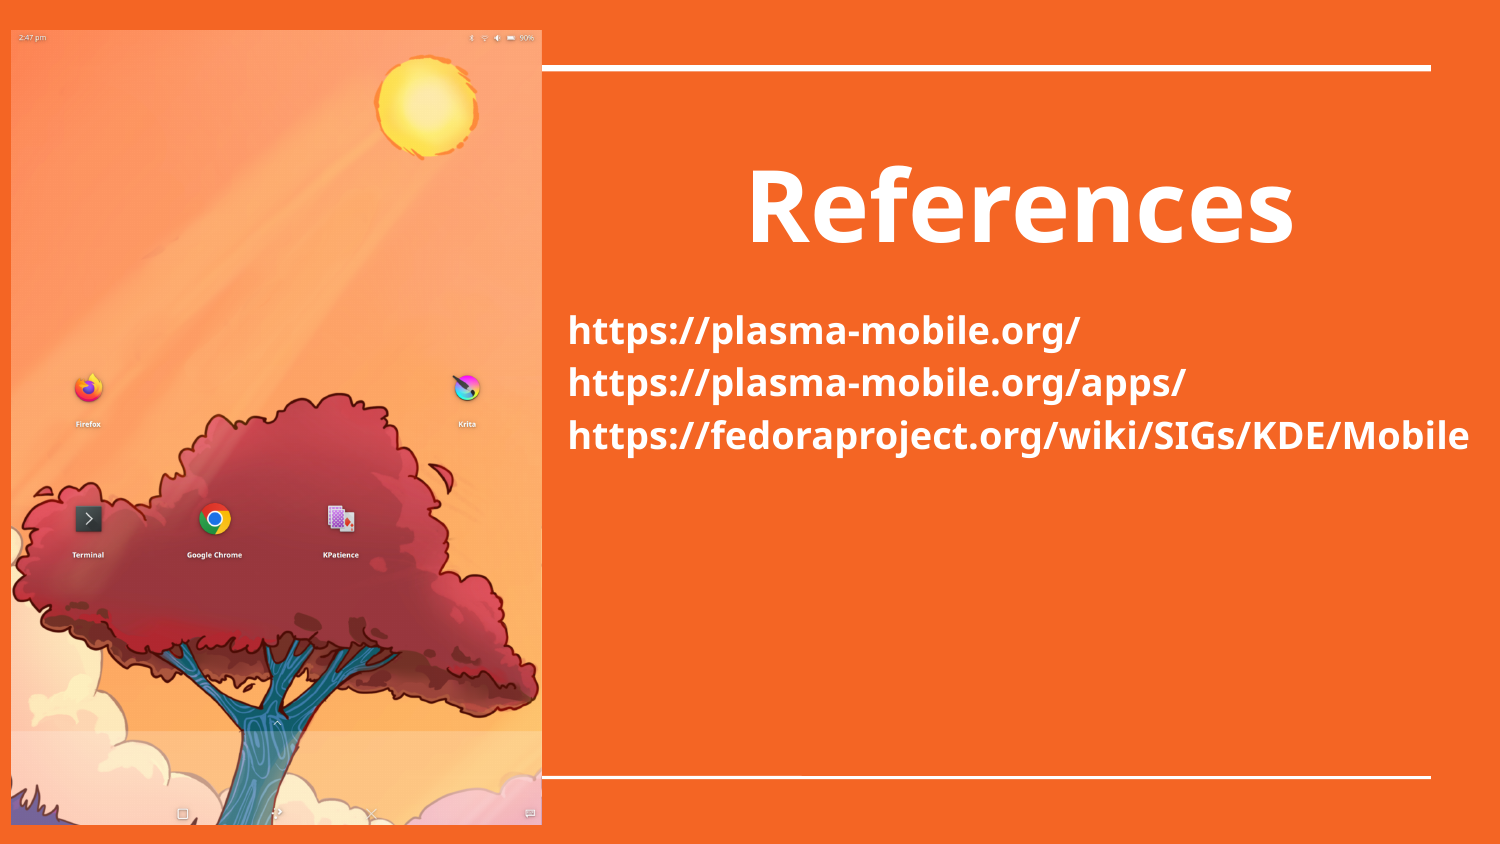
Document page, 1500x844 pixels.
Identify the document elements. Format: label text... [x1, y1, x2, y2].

title References [542, 127, 1500, 380]
subtitle https://plasma-mobile.org/ https://plasma-mobile.org/apps/ https://fedoraproject.org/wiki/SIGs/KDE/Mobile [552, 280, 1490, 472]
picture [11, 30, 542, 825]
